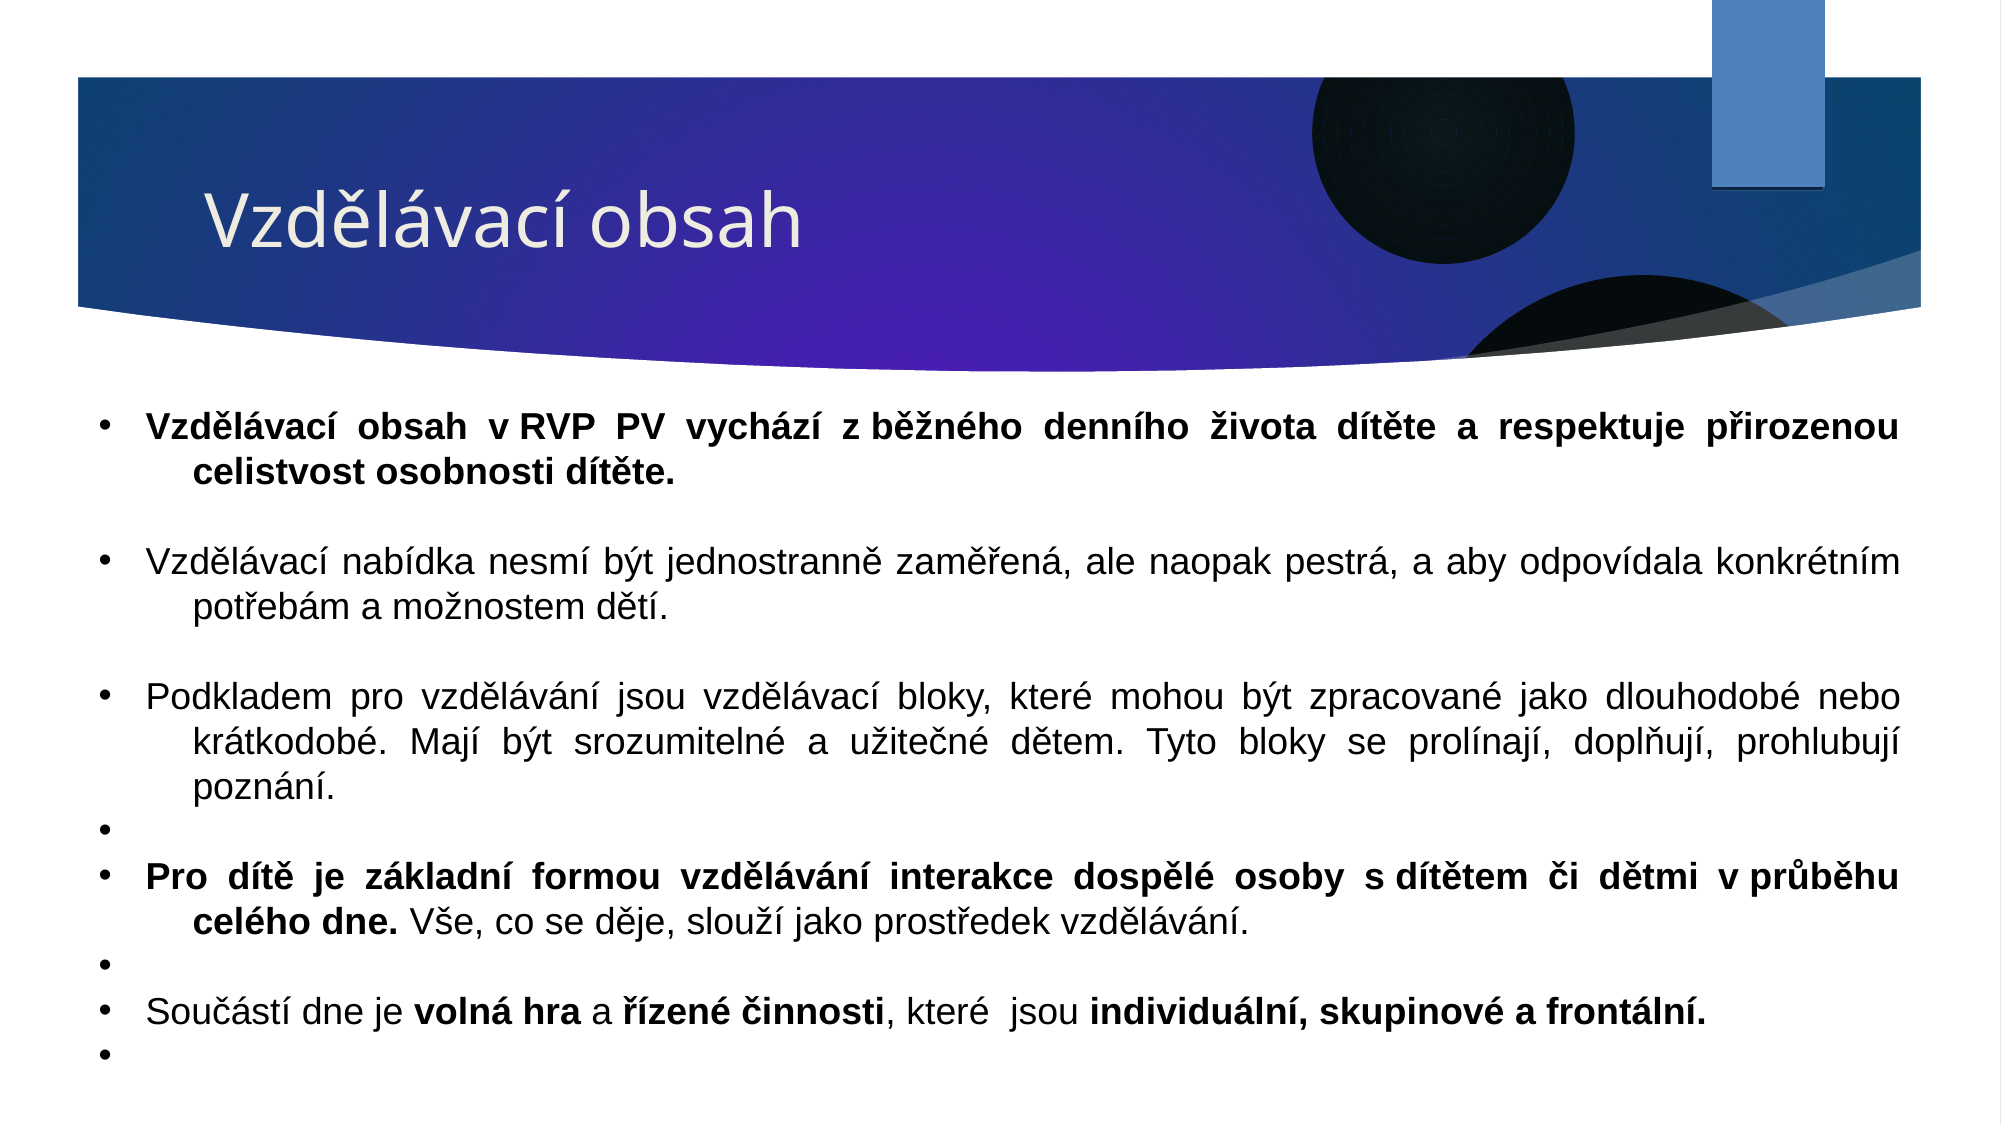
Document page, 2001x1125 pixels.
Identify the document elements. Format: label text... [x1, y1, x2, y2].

text_box Vzdělávací obsah v RVP PV vychází z běžného denního života dítěte a respektuje přirozenou celistvost osobnosti dítěte. Vzdělávací nabídka nesmí být jednostranně zaměřená, ale naopak pestrá, a aby odpovídala konkrétním potřebám a možnostem dětí. Podkladem pro vzdělávání jsou vzdělávací bloky, které mohou být zpracované jako dlouhodobé nebo krátkodobé. Mají být srozumitelné a užitečné dětem. Tyto bloky se prolínají, doplňují, prohlubují poznání. Pro dítě je základní formou vzdělávání interakce dospělé osoby s dítětem či dětmi v průběhu celého dne. Vše, co se děje, slouží jako prostředek vzdělávání. Součástí dne je volná hra a řízené činnosti, které jsou individuální, skupinové a frontální. [83, 394, 1917, 1125]
title Vzdělávací obsah [189, 159, 1627, 276]
